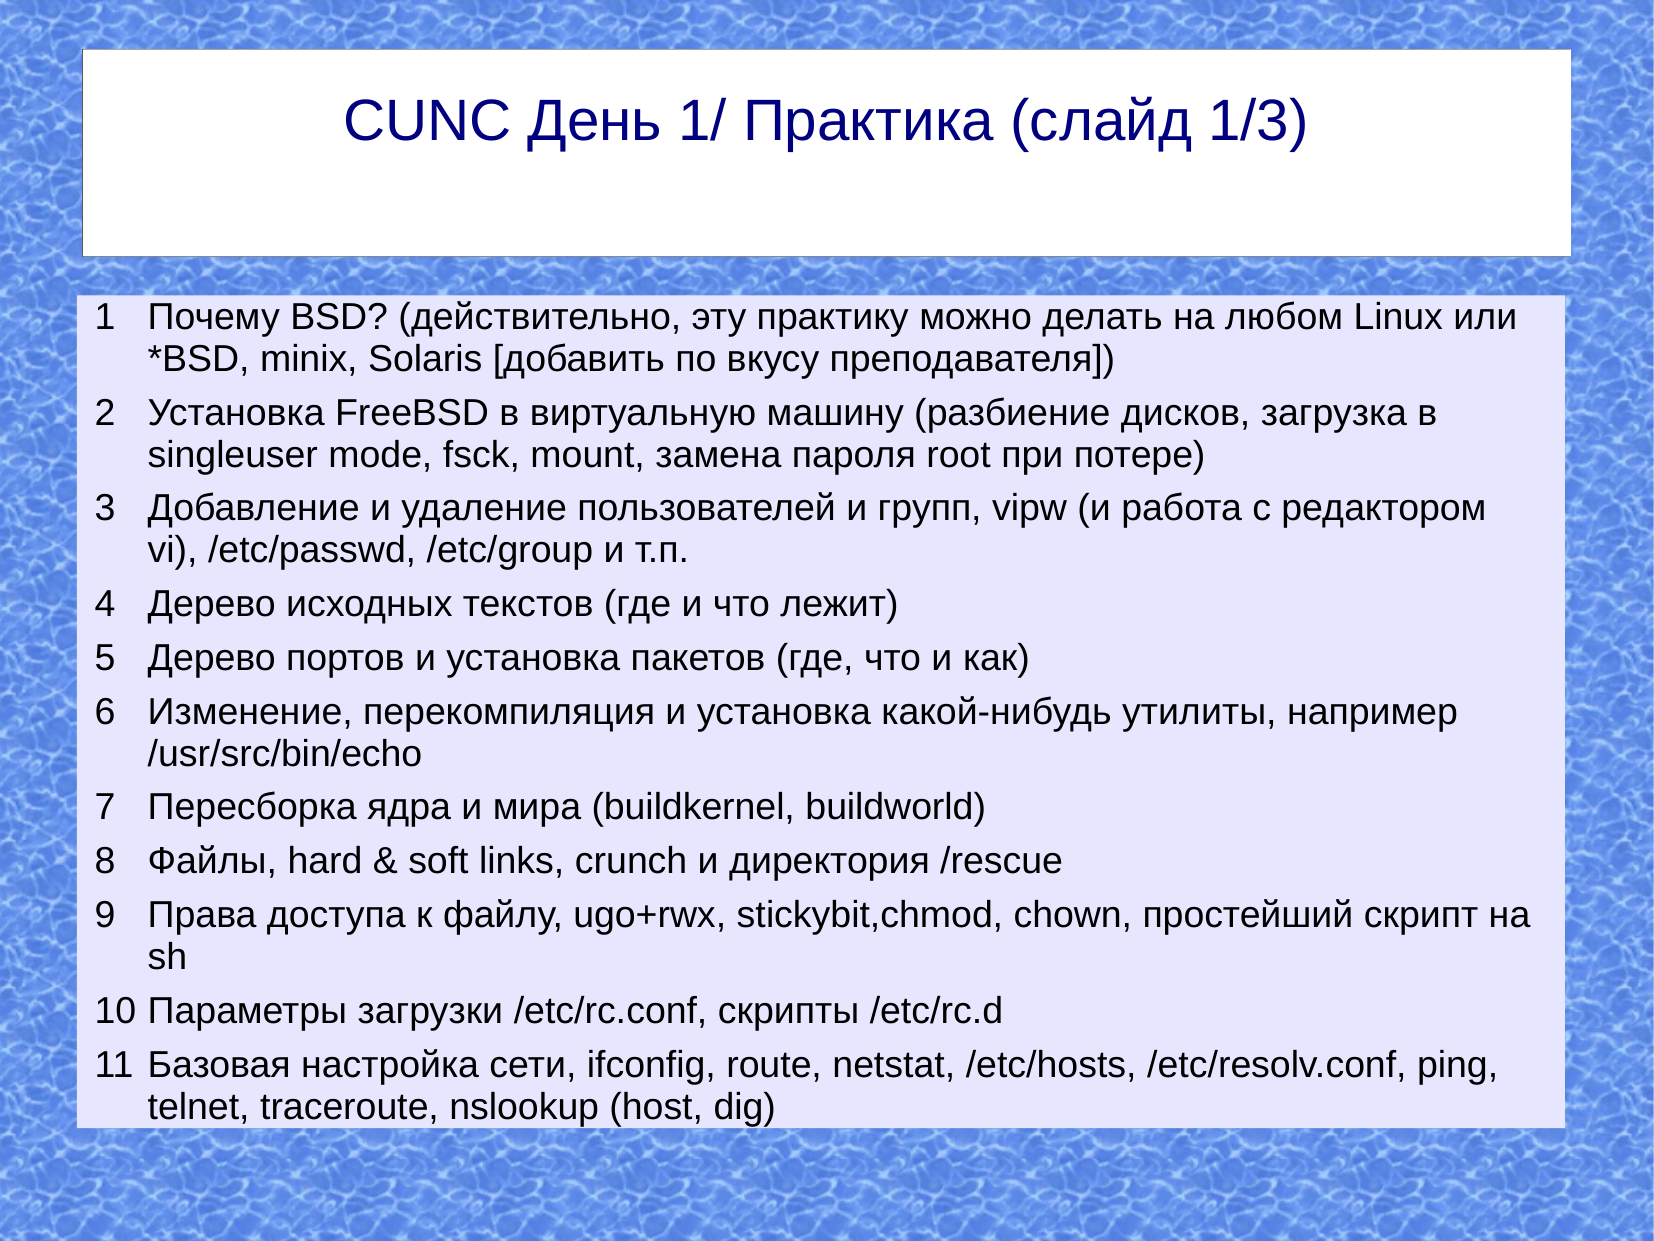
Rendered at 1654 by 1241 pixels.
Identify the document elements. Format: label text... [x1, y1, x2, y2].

title CUNC День 1/ Практика (слайд 1/3) [82, 49, 1571, 257]
list Почему BSD? (действительно, эту практику можно делать на любом Linux или *BSD, minix, Solaris [добавить по вкусу преподавателя]) Установка FreeBSD в виртуальную машину (разбиение дисков, загрузка в singleuser mode, fsck, mount, замена пароля root при потере) Добавление и удаление пользователей и групп, vipw (и работа с редактором vi), /etc/passwd, /etc/group и т.п. Дерево исходных текстов (где и что лежит) Дерево портов и установка пакетов (где, что и как) Изменение, перекомпиляция и установка какой-нибудь утилиты, например /usr/src/bin/echo Пересборка ядра и мира (buildkernel, buildworld) Файлы, hard & soft links, crunch и директория /rescue Права доступа к файлу, ugo+rwx, stickybit,chmod, chown, простейший скрипт на sh Параметры загрузки /etc/rc.conf, скрипты /etc/rc.d Базовая настройка сети, ifconfig, route, netstat, /etc/hosts, /etc/resolv.conf, ping, telnet, traceroute, nslookup (host, dig) [76, 295, 1565, 1129]
picture [0, 0, 1654, 1241]
